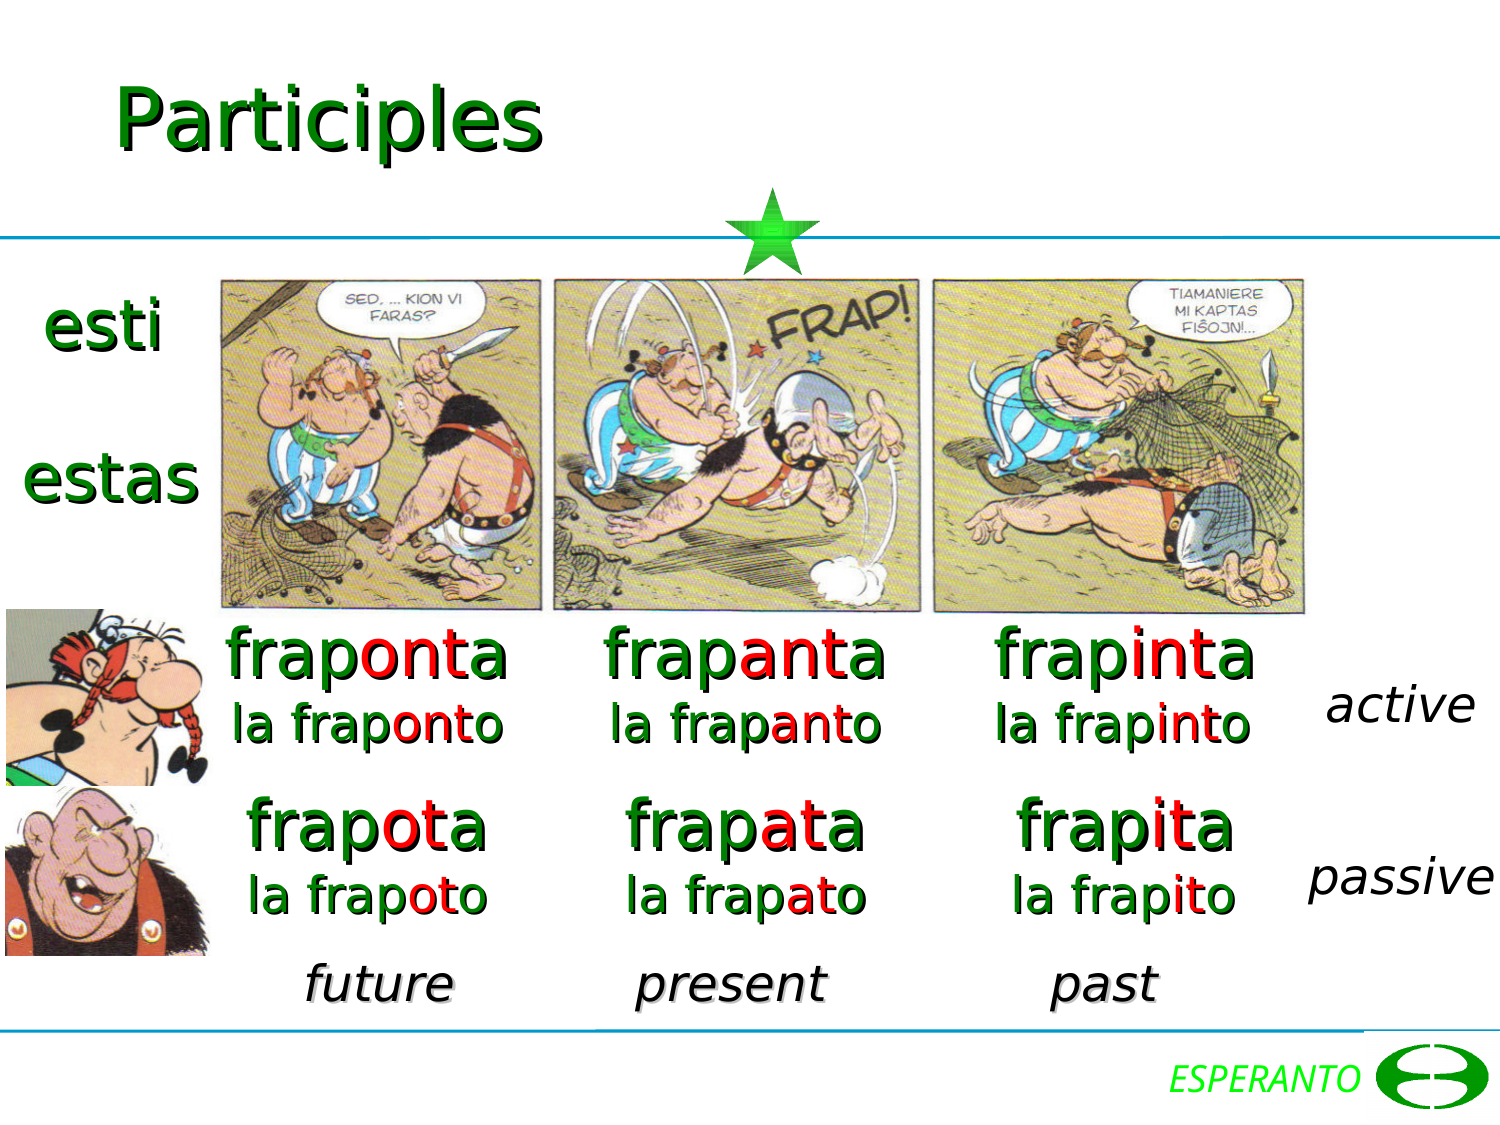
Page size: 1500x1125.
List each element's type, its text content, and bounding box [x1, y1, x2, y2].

picture [1364, 1032, 1500, 1122]
text_box active [1311, 673, 1493, 741]
picture [5, 277, 1312, 956]
title Participles [112, 13, 1448, 237]
list esti estas fraponta frapanta frapinta la fraponto la frapanto la frapinto frapota frapata frapita la frapoto la frapato la frapito future present past [0, 299, 1500, 1029]
text_box passive [1293, 844, 1500, 934]
